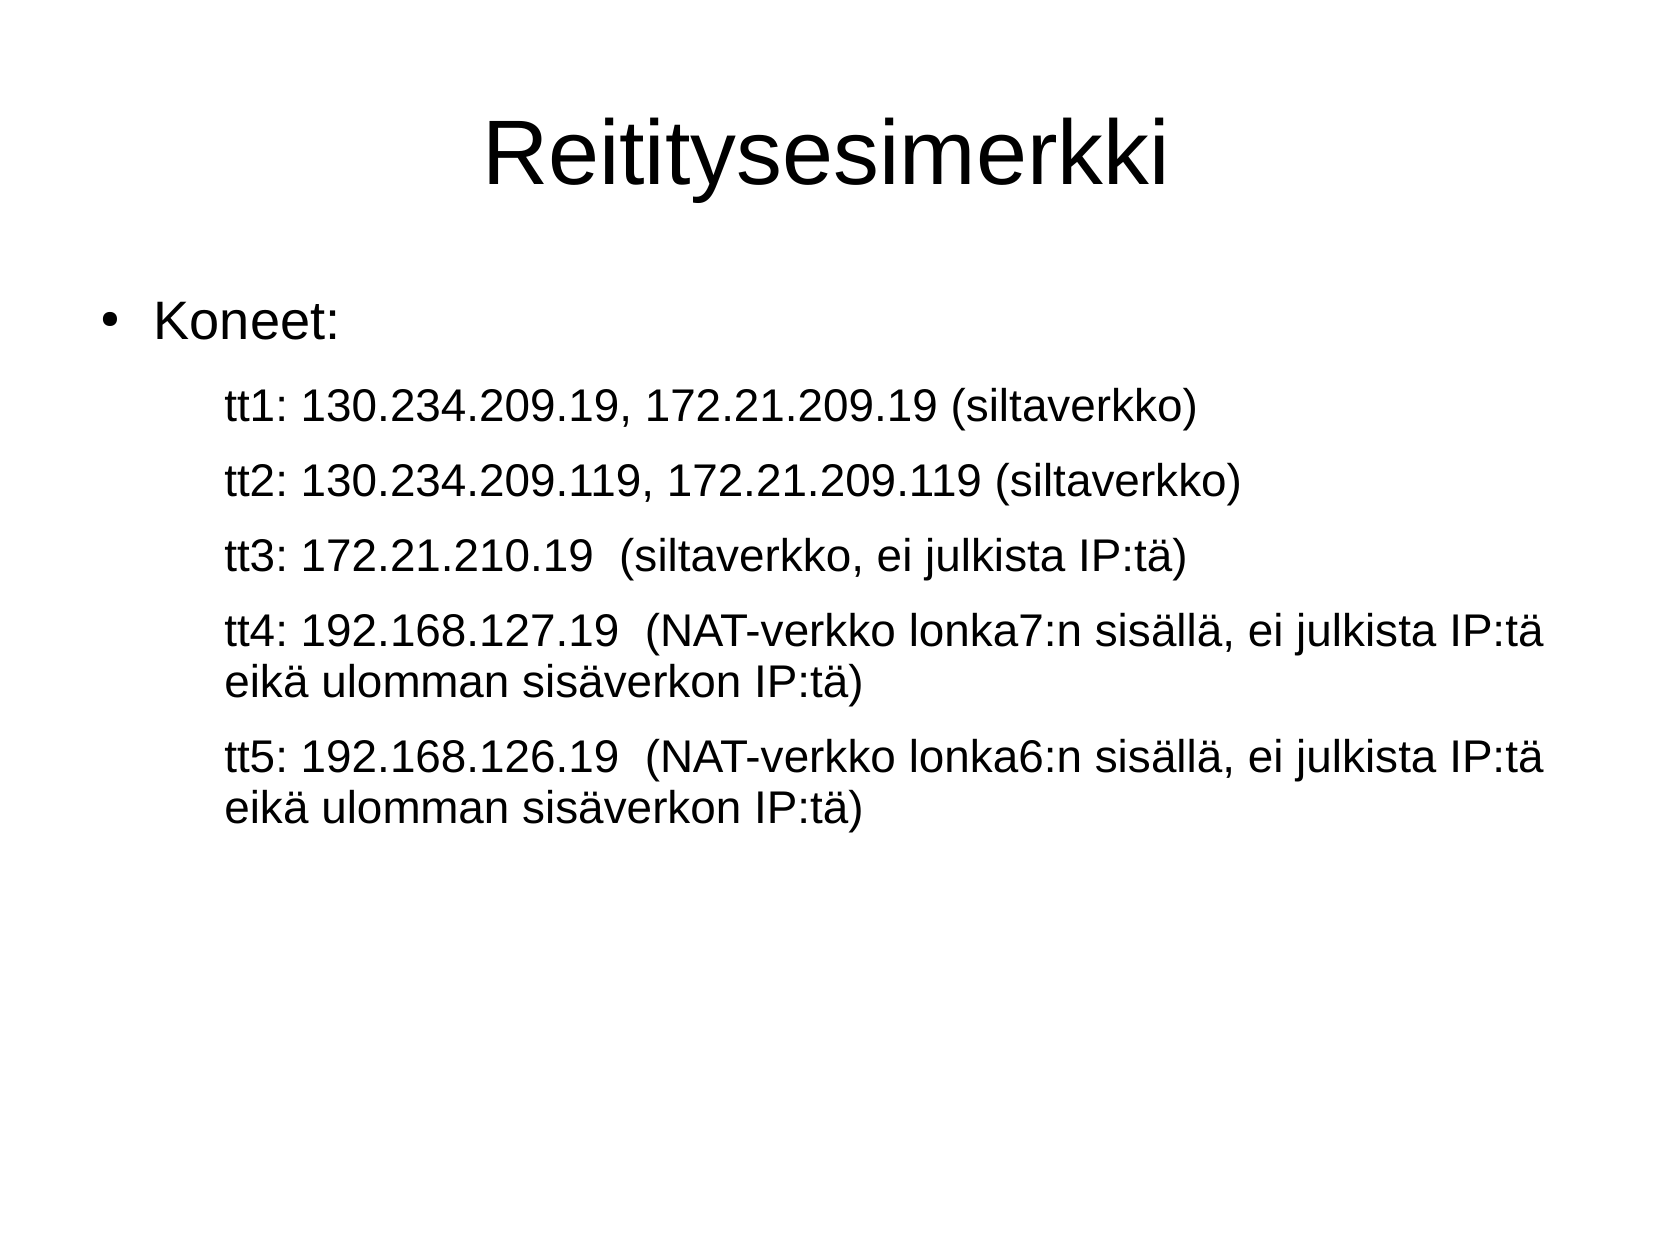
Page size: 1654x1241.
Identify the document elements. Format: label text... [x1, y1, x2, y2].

list Koneet: tt1: 130.234.209.19, 172.21.209.19 (siltaverkko) tt2: 130.234.209.119, 172.21.209.119 (siltaverkko) tt3: 172.21.210.19 (siltaverkko, ei julkista IP:tä) tt4: 192.168.127.19 (NAT-verkko lonka7:n sisällä, ei julkista IP:tä eikä ulomman sisäverkon IP:tä) tt5: 192.168.126.19 (NAT-verkko lonka6:n sisällä, ei julkista IP:tä eikä ulomman sisäverkon IP:tä) [82, 290, 1571, 1010]
title Reititysesimerkki [82, 49, 1571, 257]
